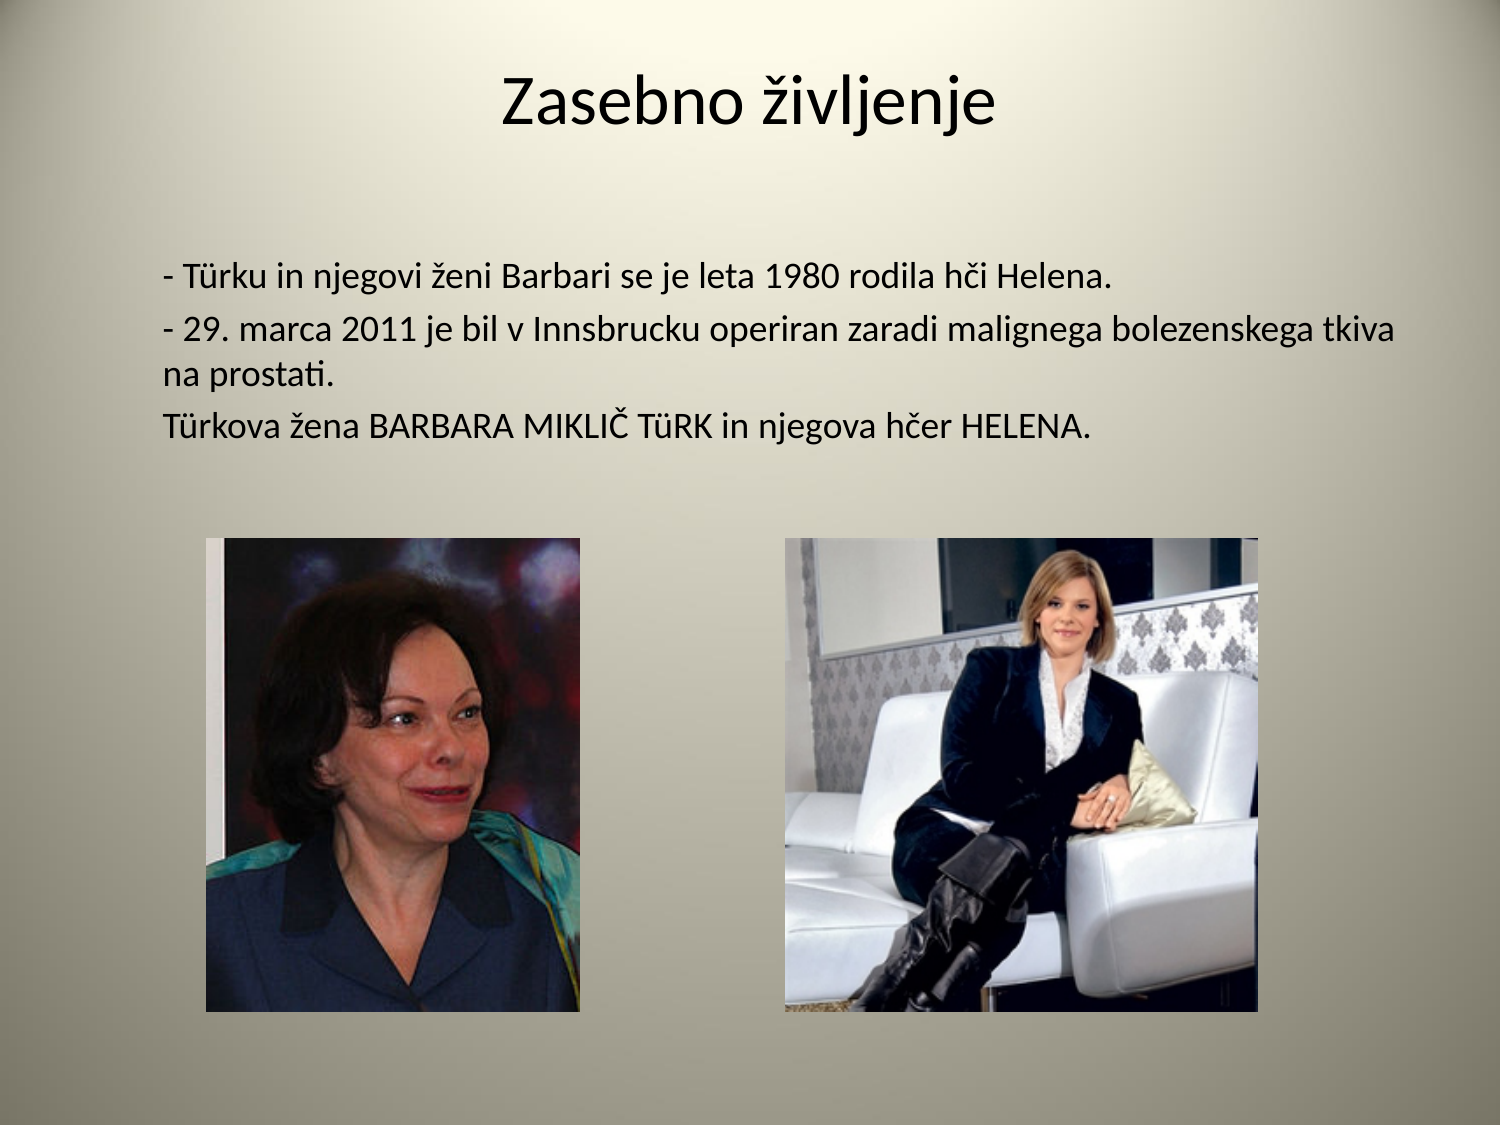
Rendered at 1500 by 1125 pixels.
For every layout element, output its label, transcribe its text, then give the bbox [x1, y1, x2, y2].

title Zasebno življenje [75, 45, 1425, 233]
list - Türku in njegovi ženi Barbari se je leta 1980 rodila hči Helena. - 29. marca 2011 je bil v Innsbrucku operiran zaradi malignega bolezenskega tkiva na prostati. Türkova žena BARBARA MIKLIČ TüRK in njegova hčer HELENA. [147, 243, 1425, 1083]
picture [0, 0, 1500, 1125]
